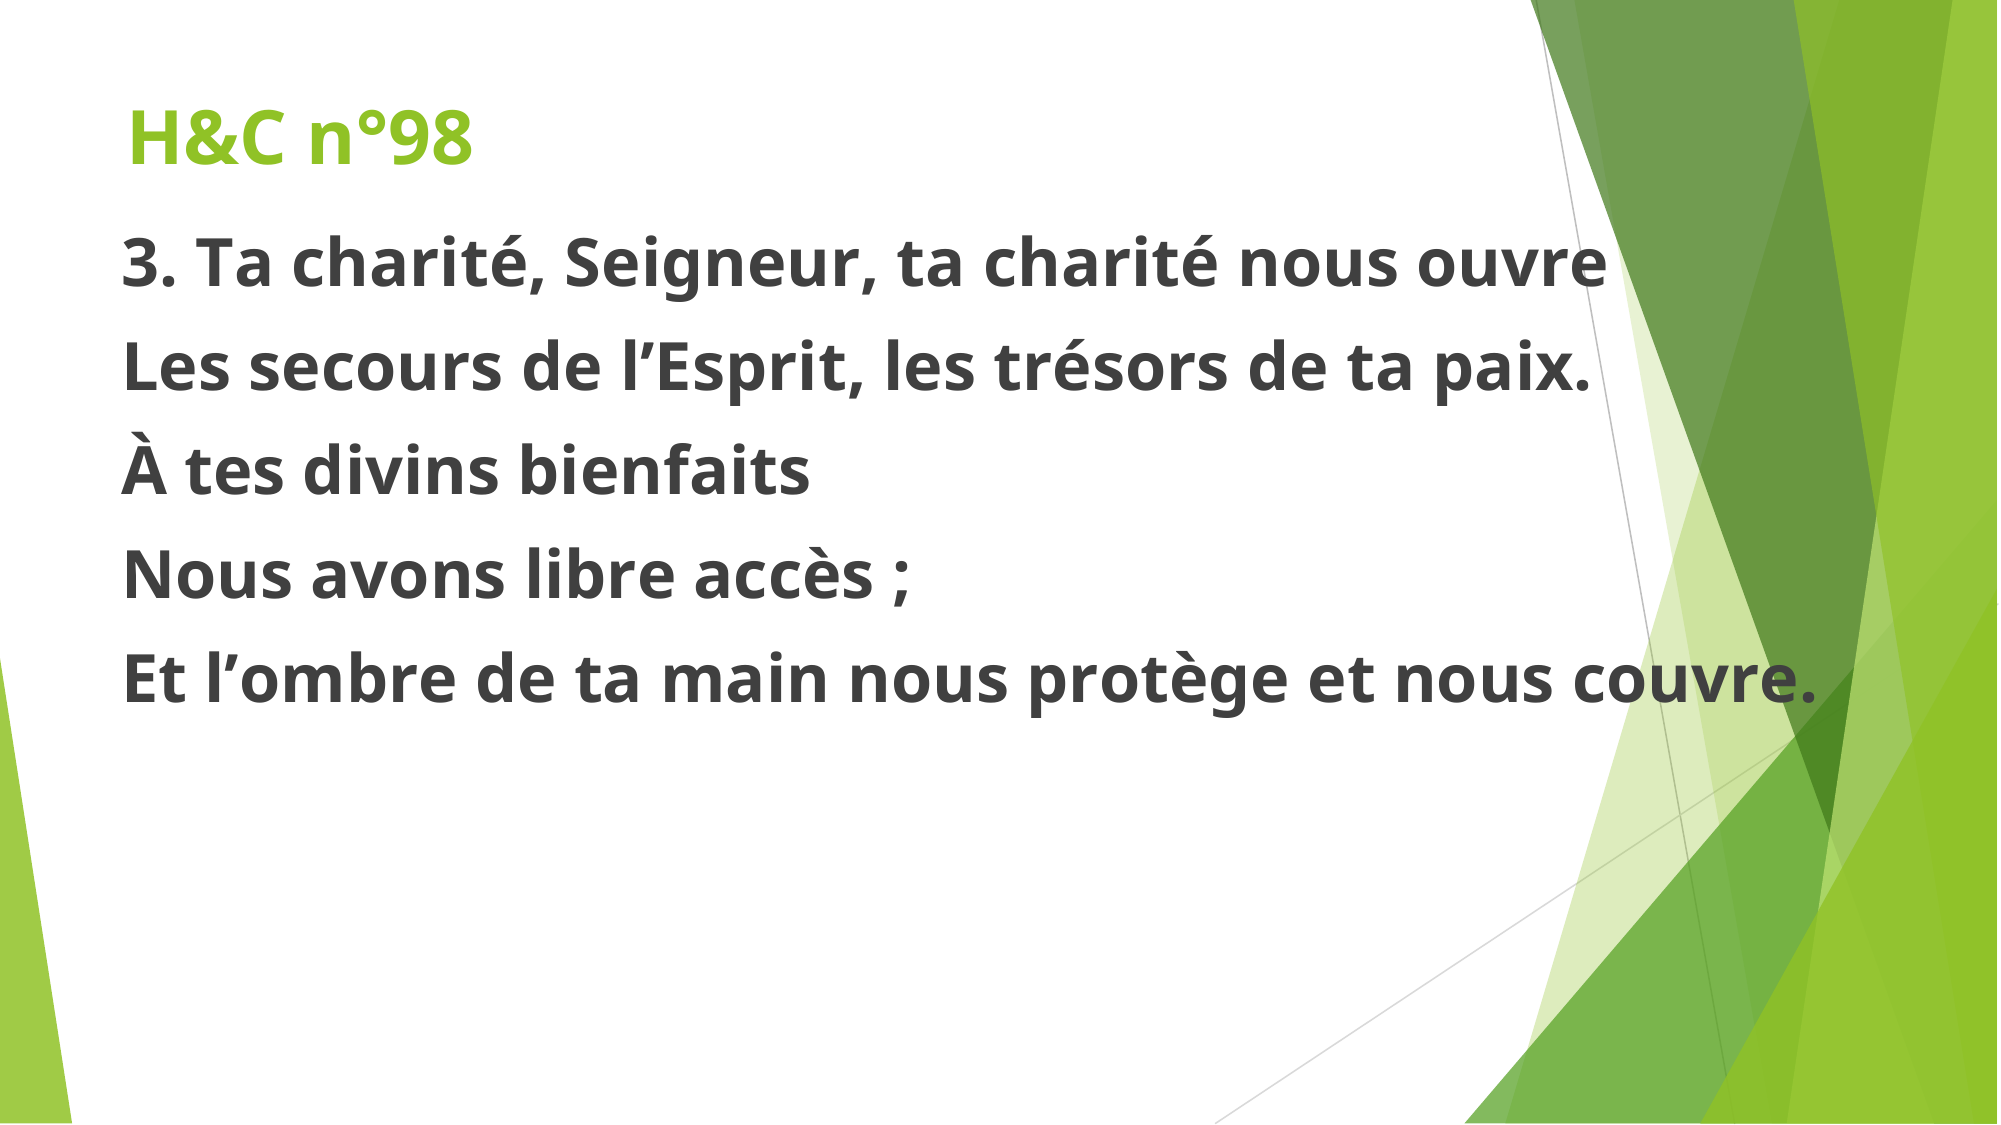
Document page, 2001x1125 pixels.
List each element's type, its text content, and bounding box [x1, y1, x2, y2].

text_box 3. Ta charité, Seigneur, ta charité nous ouvre Les secours de l’Esprit, les trésors de ta paix. À tes divins bienfaits Nous avons libre accès ; Et l’ombre de ta main nous protège et nous couvre. [106, 200, 1973, 1037]
text_box H&C n°98 [111, 82, 1522, 200]
